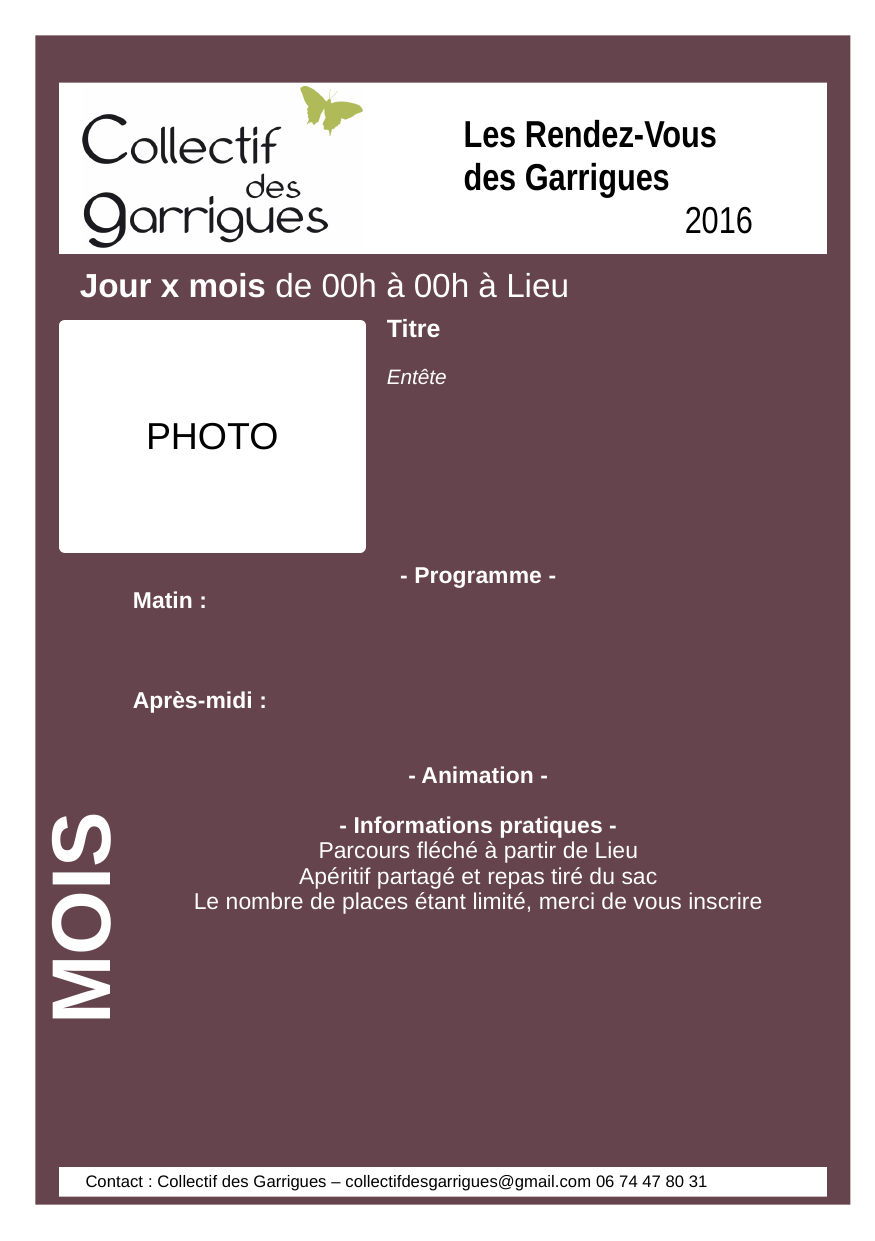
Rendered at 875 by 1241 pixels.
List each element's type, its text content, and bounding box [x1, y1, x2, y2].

text_box MOIS [27, 590, 229, 1040]
picture [82, 86, 363, 249]
text_box Les Rendez-Vous des Garrigues 2016 [448, 104, 768, 259]
text_box [35, 35, 851, 1205]
text_box Contact : Collectif des Garrigues – collectifdesgarrigues@gmail.com 06 74 47 80 31 [70, 1164, 827, 1199]
text_box PHOTO [64, 351, 361, 548]
text_box Jour x mois de 00h à 00h à Lieu [64, 259, 833, 351]
text_box Titre Entête [372, 351, 833, 561]
text_box - Programme - Matin : Après-midi : - Animation - - Informations pratiques - Parcours fléché à partir de Lieu Apéritif partagé et repas tiré du sac Le nombre de places étant limité, merci de vous inscrire [118, 555, 839, 1175]
